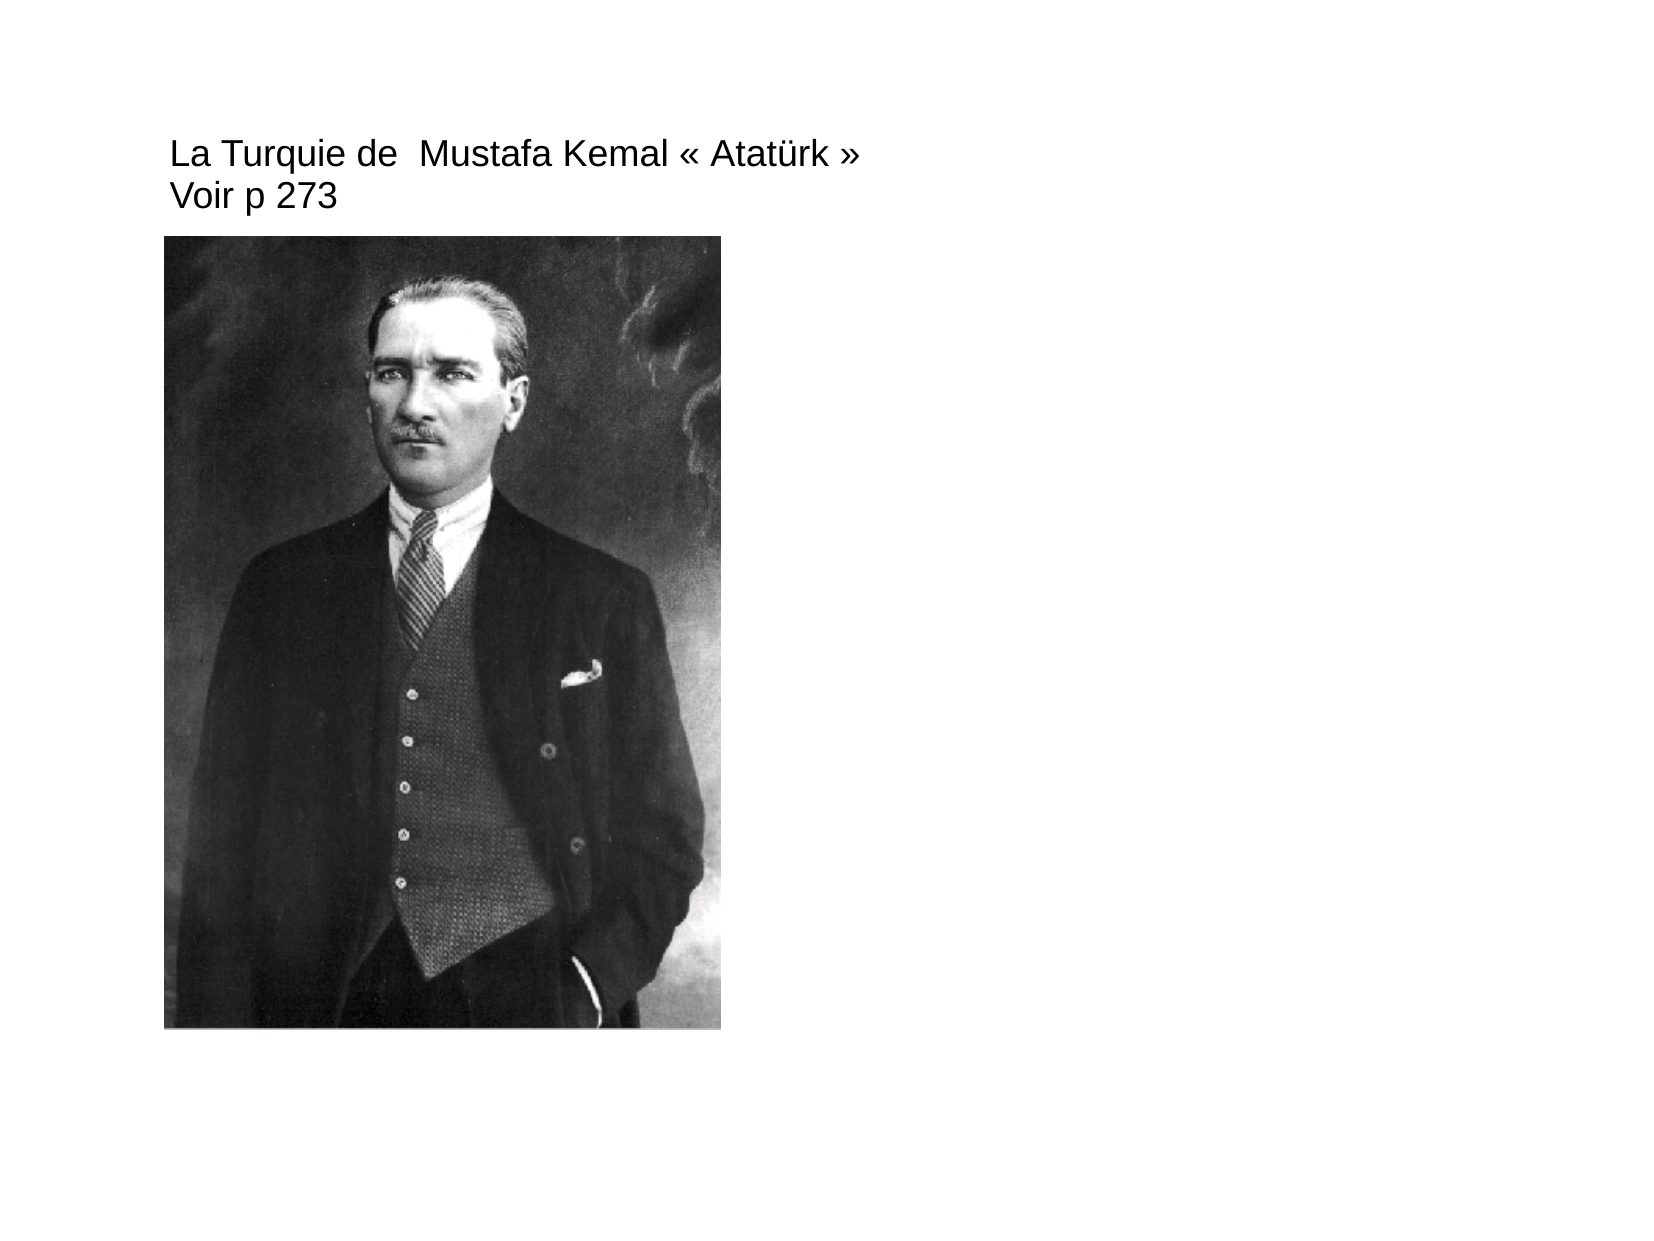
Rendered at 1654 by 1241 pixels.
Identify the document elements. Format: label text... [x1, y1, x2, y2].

picture [164, 236, 721, 1030]
text_box La Turquie de Mustafa Kemal « Atatürk » Voir p 273 [154, 125, 876, 225]
